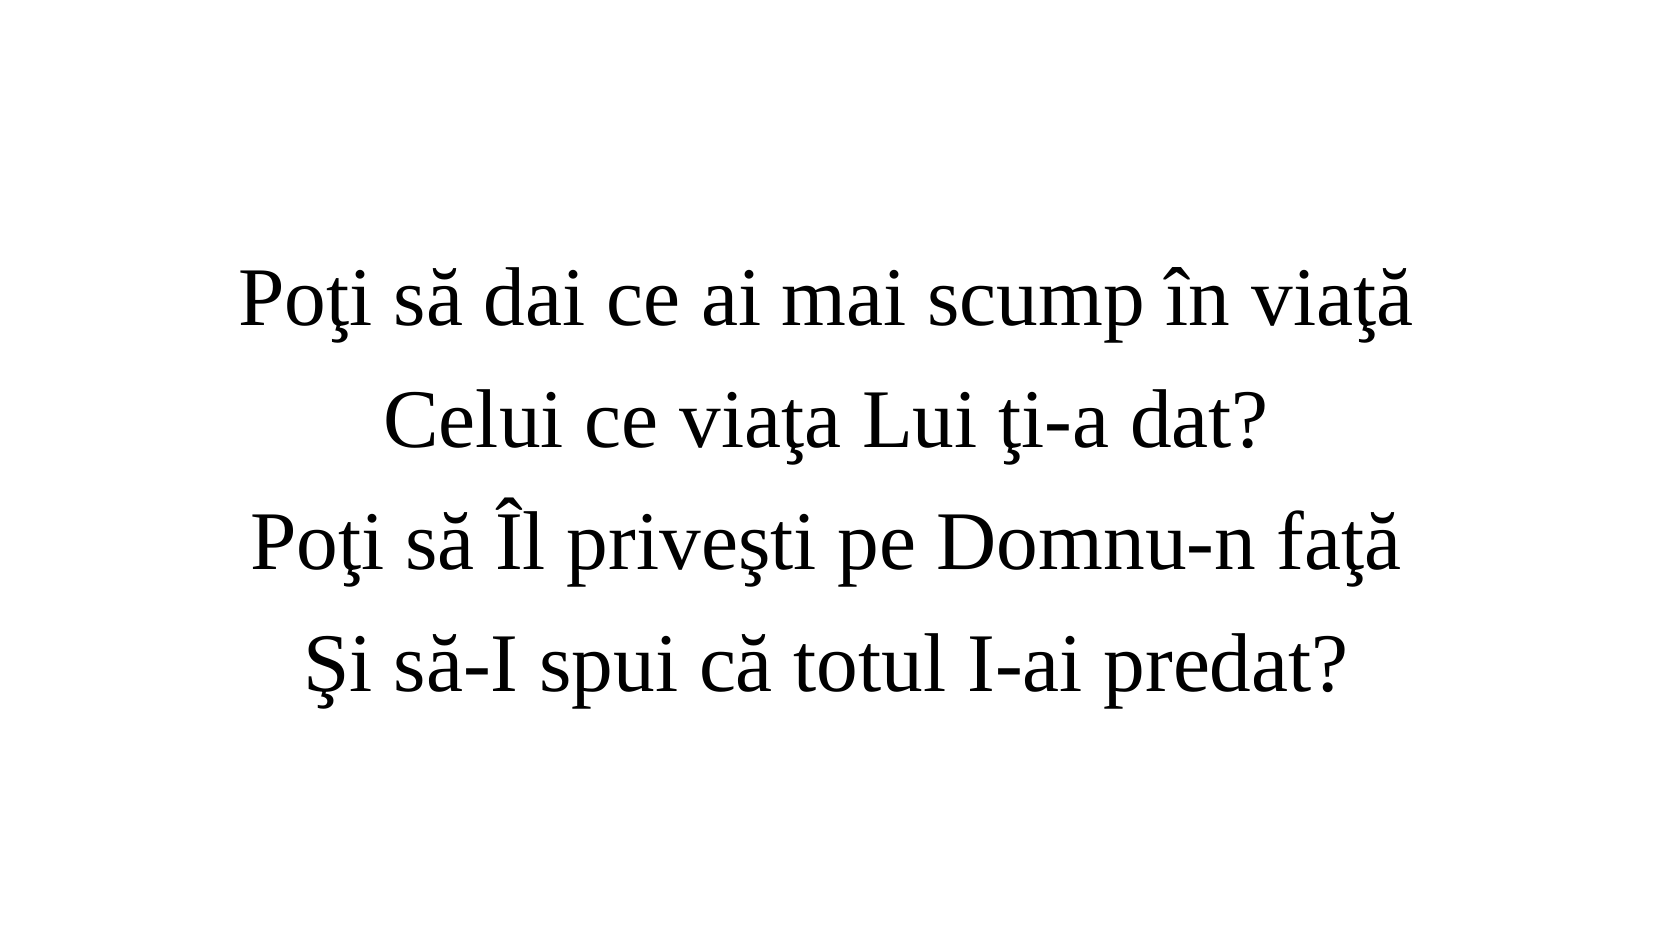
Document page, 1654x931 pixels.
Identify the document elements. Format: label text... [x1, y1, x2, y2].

subtitle Poţi să dai ce ai mai scump în viaţă Celui ce viaţa Lui ţi-a dat? Poţi să Îl priveşti pe Domnu-n faţă Şi să-I spui că totul I-ai predat? [118, 238, 1536, 712]
